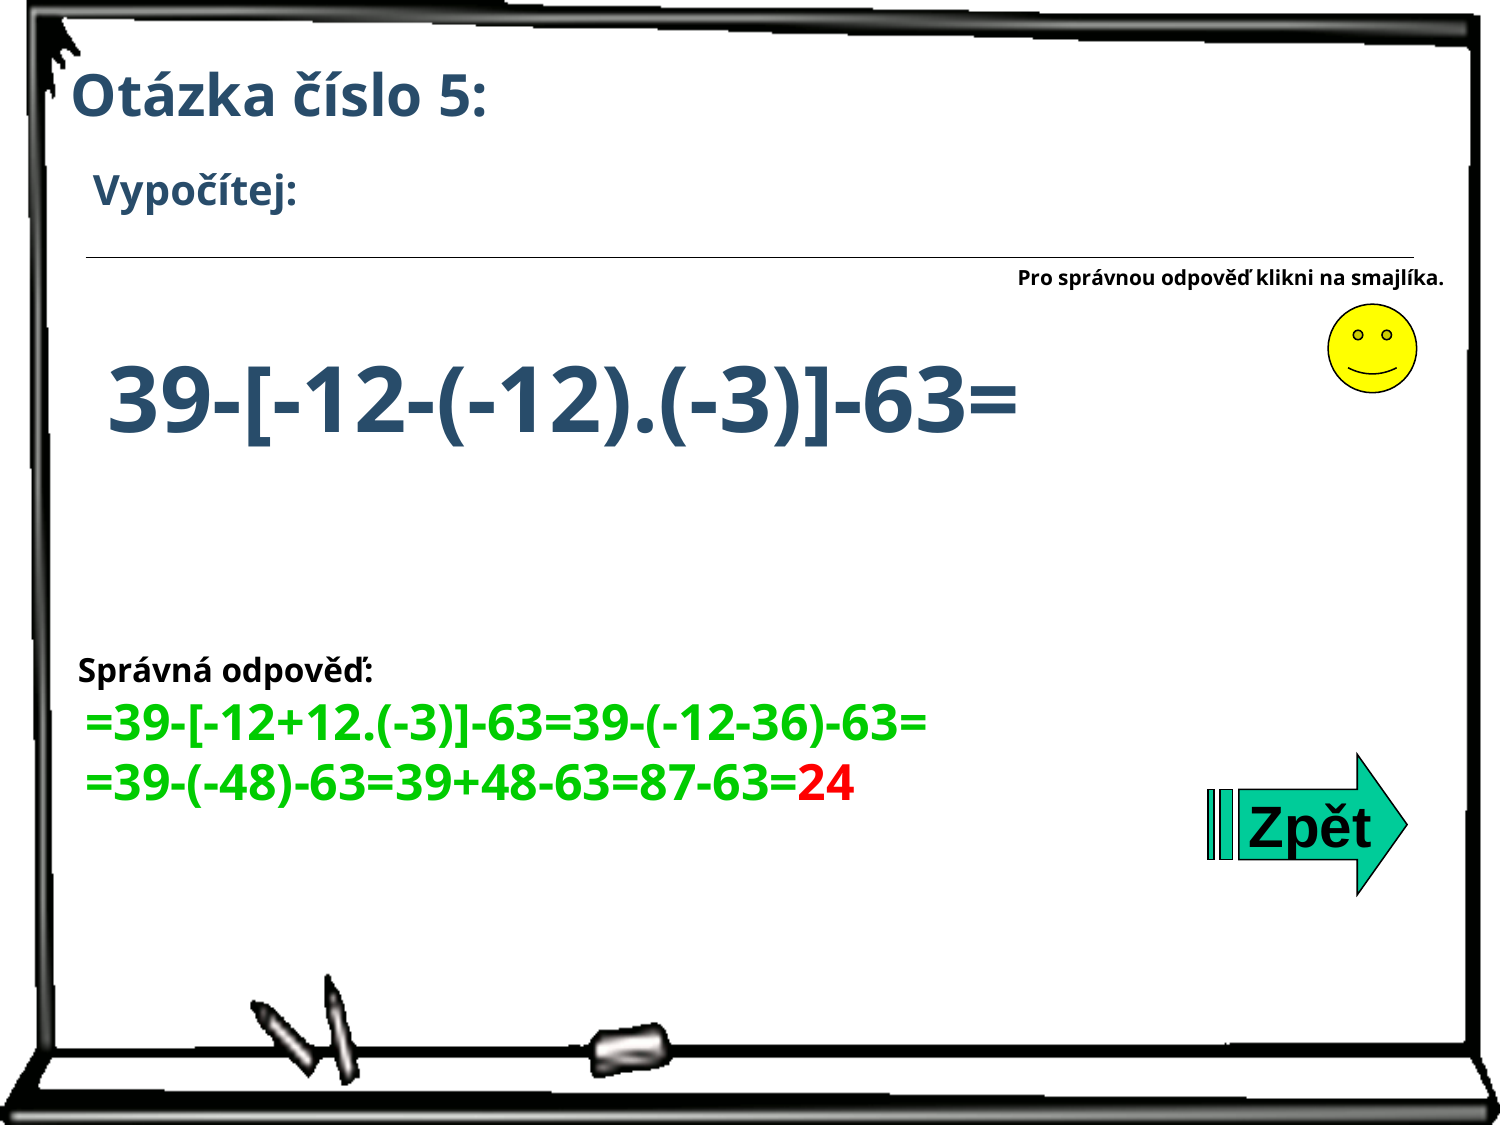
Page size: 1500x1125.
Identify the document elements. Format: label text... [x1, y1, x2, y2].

text_box Zpět [1220, 789, 1233, 860]
text_box 39-[-12-(-12).(-3)]-63= [92, 348, 1112, 443]
picture [0, 0, 1500, 1125]
text_box Zpět [1208, 789, 1214, 860]
text_box [1328, 304, 1417, 393]
text_box =39-[-12+12.(-3)]-63=39-(-12-36)-63= =39-(-48)-63=39+48-63=87-63=24 [70, 702, 1208, 798]
text_box Pro správnou odpověď klikni na smajlíka. [1002, 230, 1464, 325]
text_box Zpět [1238, 754, 1408, 895]
text_box Vypočítej: [78, 141, 1413, 237]
text_box Otázka číslo 5: [55, 54, 1391, 149]
text_box Správná odpověď: [63, 621, 473, 717]
